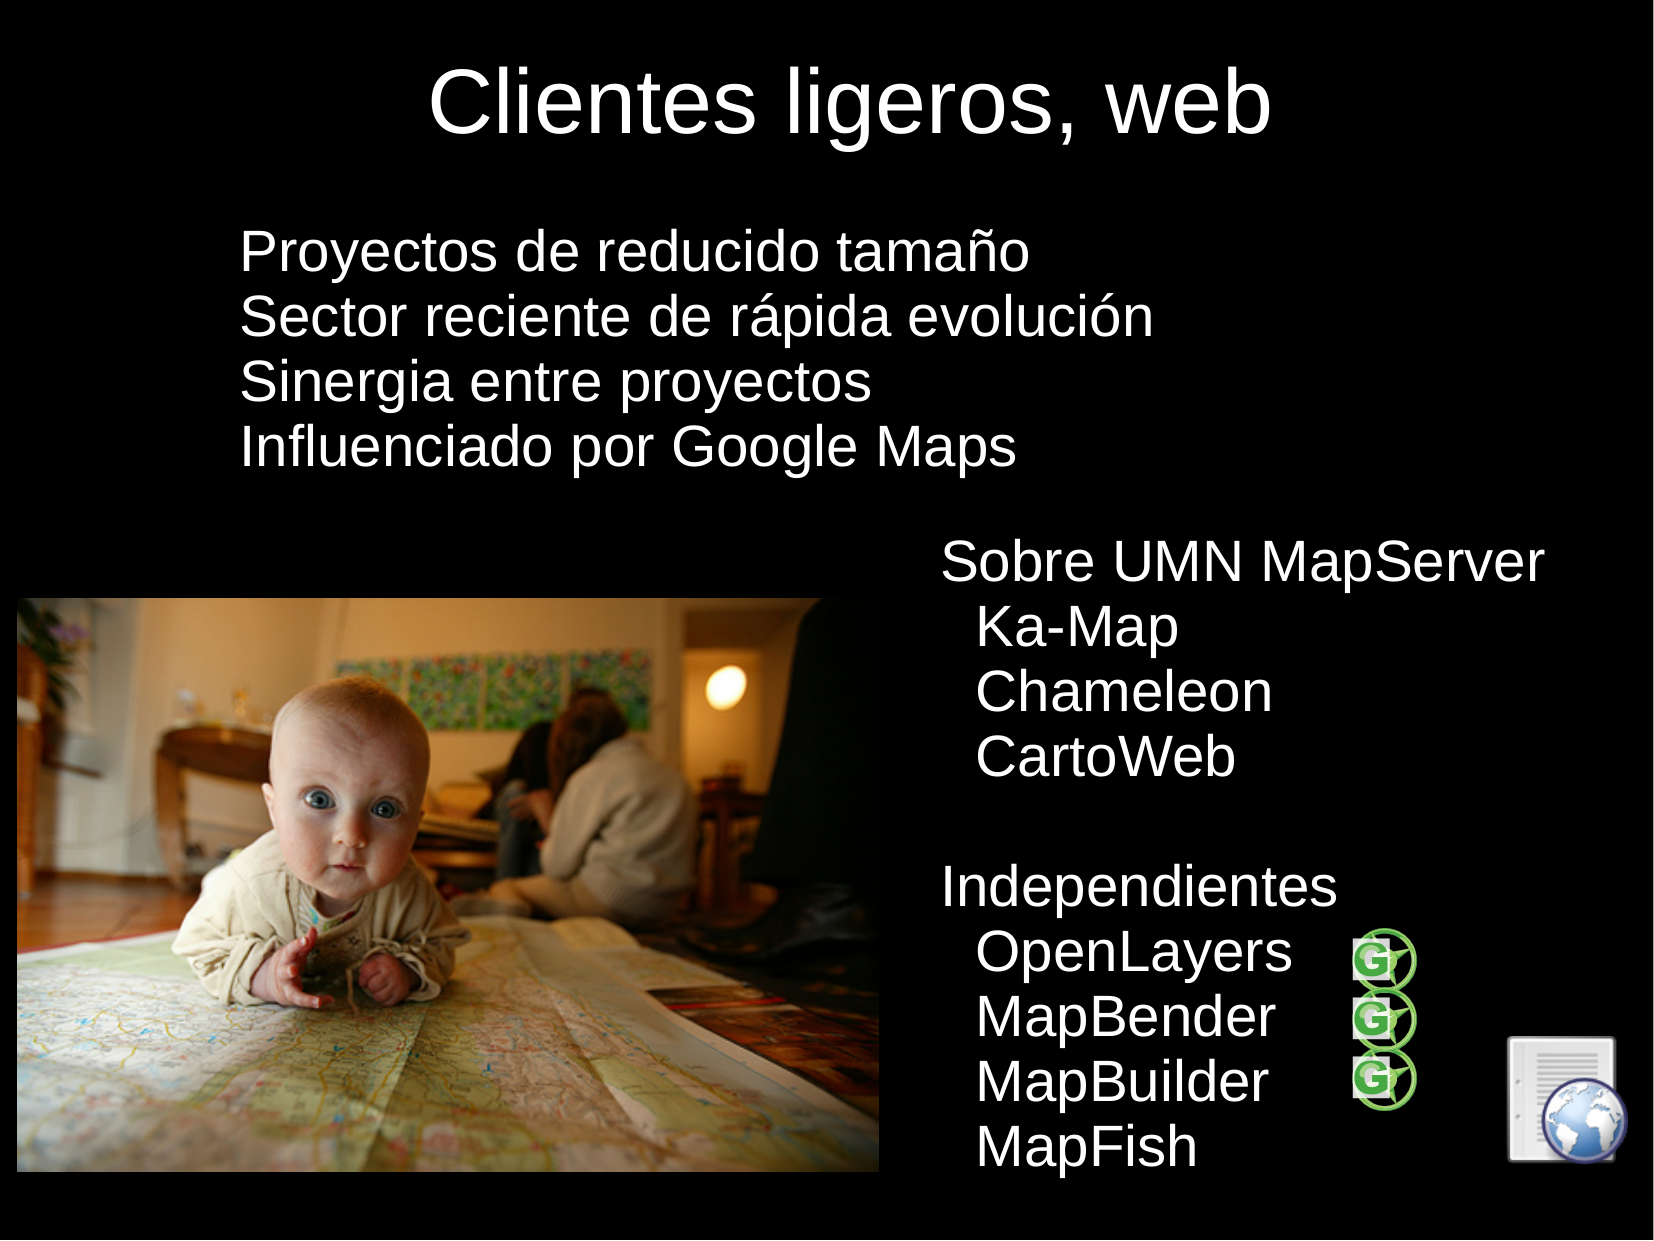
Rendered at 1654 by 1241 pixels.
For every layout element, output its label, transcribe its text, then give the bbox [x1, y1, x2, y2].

title Clientes ligeros, web [106, 0, 1595, 206]
picture [17, 598, 879, 1172]
text_box Sobre UMN MapServer Ka-Map Chameleon CartoWeb Independientes OpenLayers MapBender MapBuilder MapFish [890, 521, 1625, 1187]
text_box Proyectos de reducido tamaño Sector reciente de rápida evolución Sinergia entre proyectos Influenciado por Google Maps [189, 211, 1525, 487]
picture [1352, 928, 1417, 1111]
